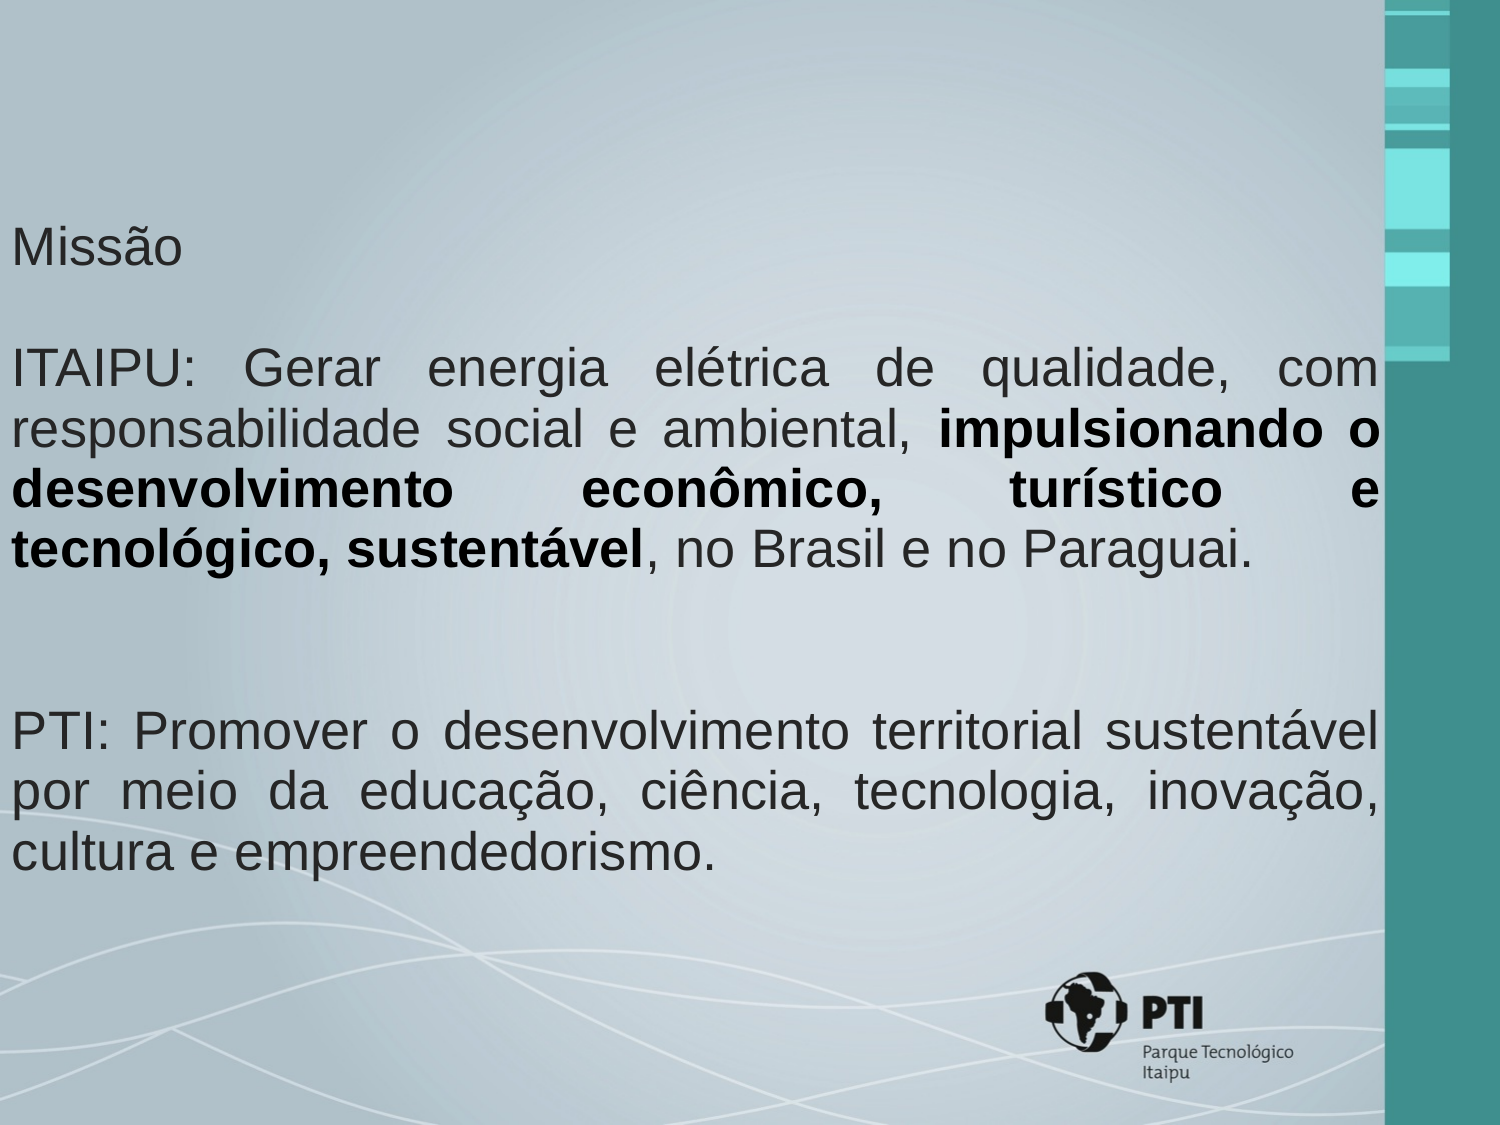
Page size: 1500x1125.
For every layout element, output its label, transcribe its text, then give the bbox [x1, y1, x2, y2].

subtitle Missão ITAIPU: Gerar energia elétrica de qualidade, com responsabilidade social e ambiental, impulsionando o desenvolvimento econômico, turístico e tecnológico, sustentável, no Brasil e no Paraguai. PTI: Promover o desenvolvimento territorial sustentável por meio da educação, ciência, tecnologia, inovação, cultura e empreendedorismo. [11, 94, 1382, 1006]
picture [0, 0, 1500, 1125]
